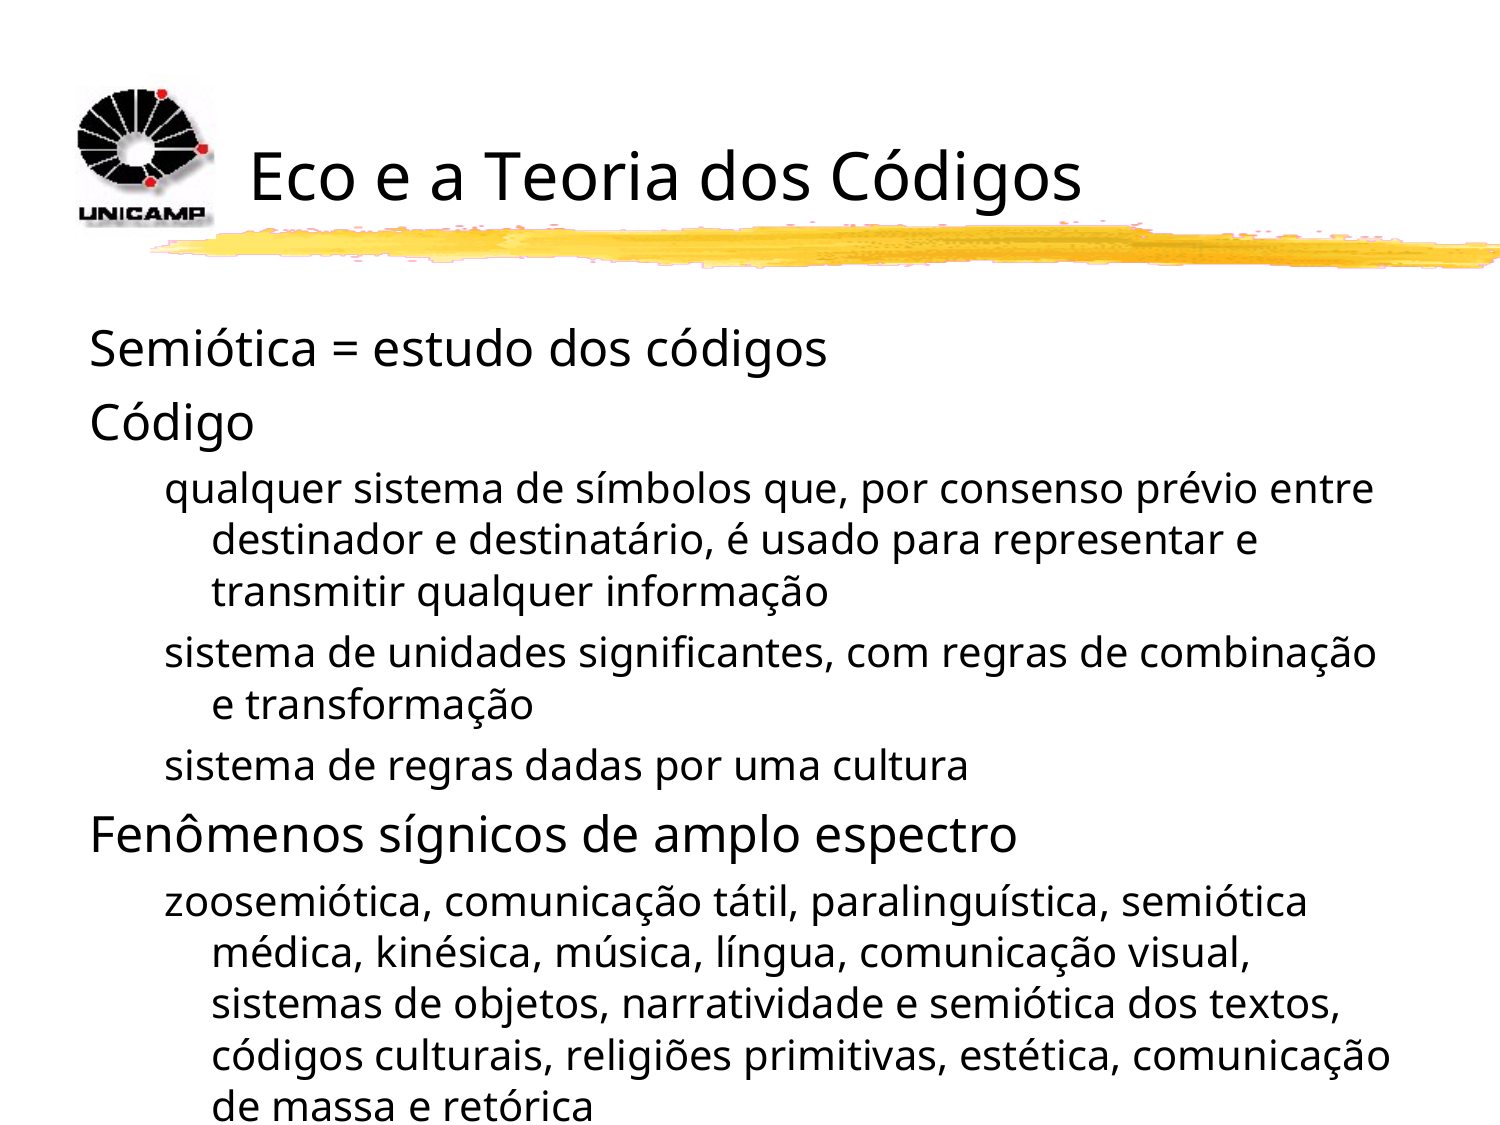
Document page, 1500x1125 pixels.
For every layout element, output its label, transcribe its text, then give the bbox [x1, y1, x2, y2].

picture [75, 74, 1500, 279]
list Semiótica = estudo dos códigos Código qualquer sistema de símbolos que, por consenso prévio entre destinador e destinatário, é usado para representar e transmitir qualquer informação sistema de unidades significantes, com regras de combinação e transformação sistema de regras dadas por uma cultura Fenômenos sígnicos de amplo espectro zoosemiótica, comunicação tátil, paralinguística, semiótica médica, kinésica, música, língua, comunicação visual, sistemas de objetos, narratividade e semiótica dos textos, códigos culturais, religiões primitivas, estética, comunicação de massa e retórica [74, 309, 1417, 1008]
title Eco e a Teoria dos Códigos [233, 37, 1434, 225]
